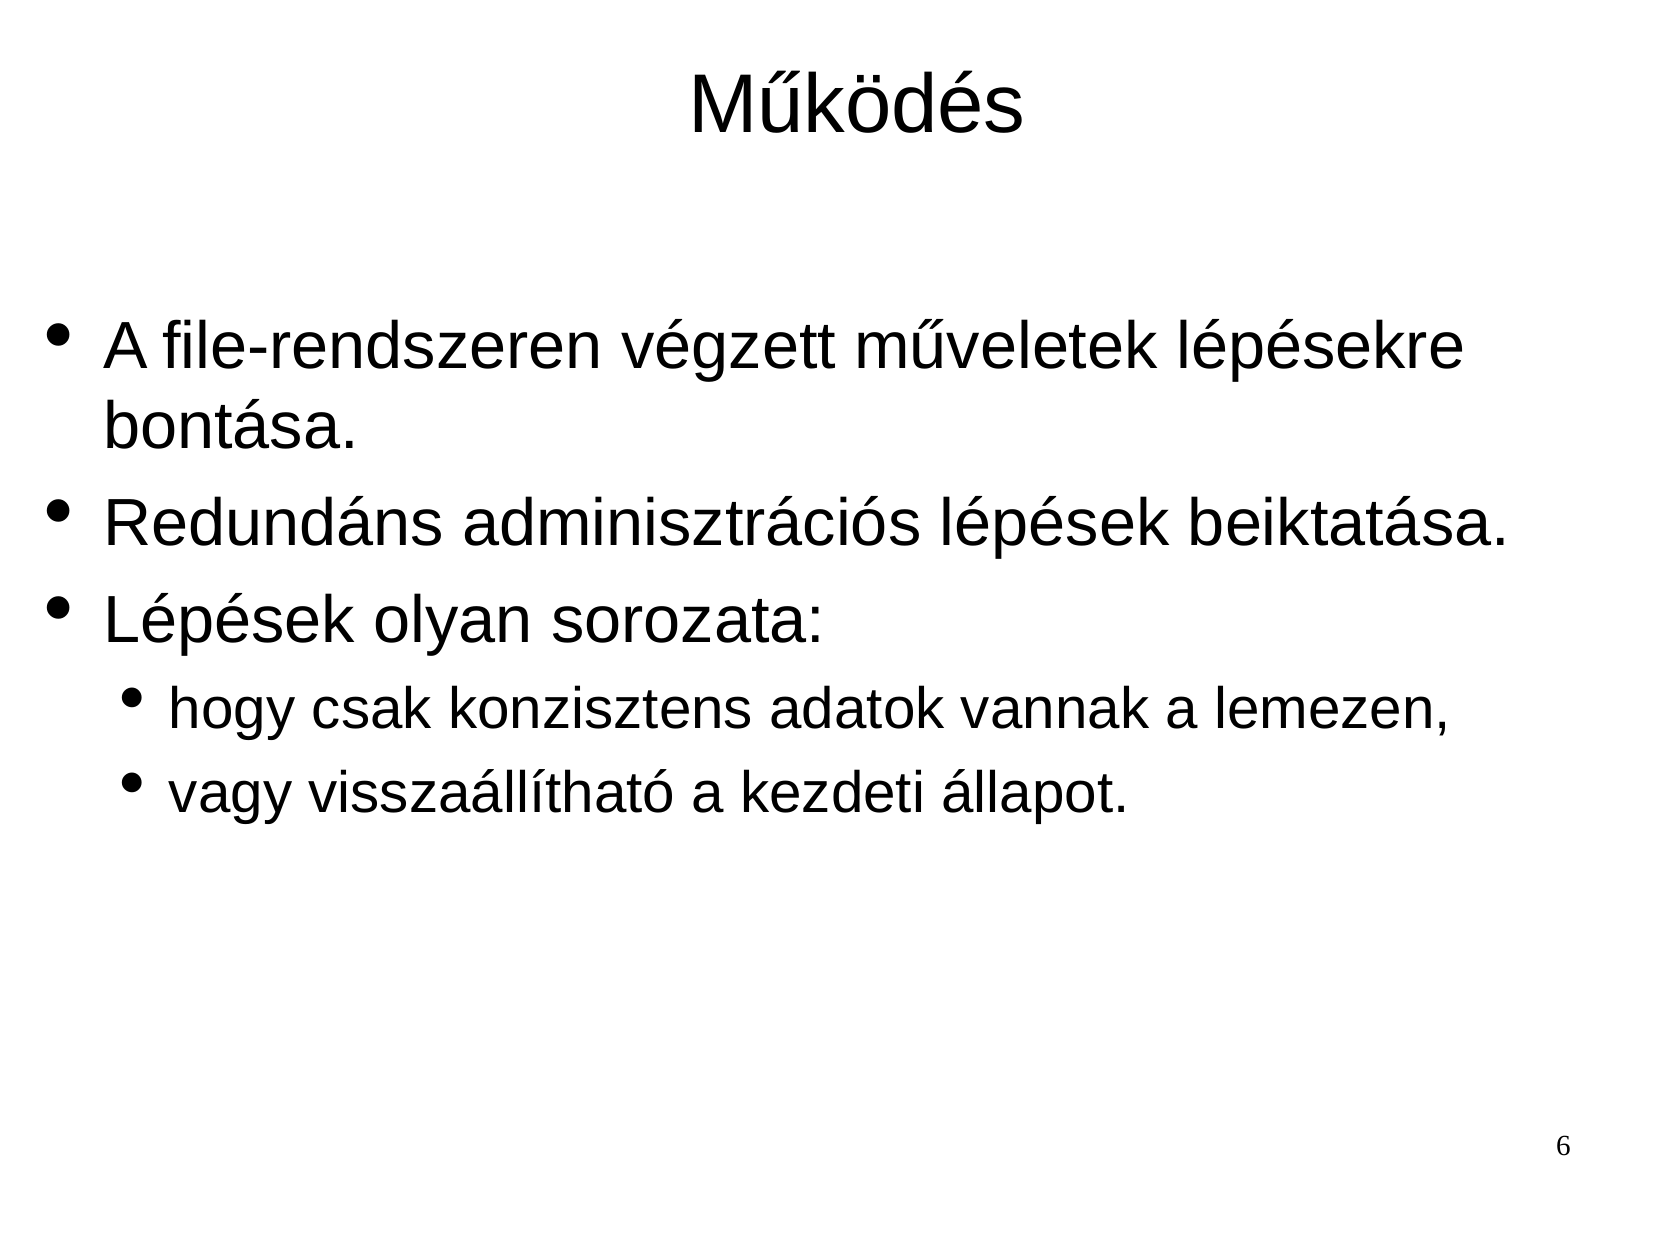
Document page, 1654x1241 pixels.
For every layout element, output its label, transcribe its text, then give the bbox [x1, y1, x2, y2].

list A file-rendszeren végzett műveletek lépésekre bontása. Redundáns adminisztrációs lépések beiktatása. Lépések olyan sorozata: hogy csak konzisztens adatok vannak a lemezen, vagy visszaállítható a kezdeti állapot. [32, 294, 1654, 1206]
title Működés [136, 34, 1543, 165]
